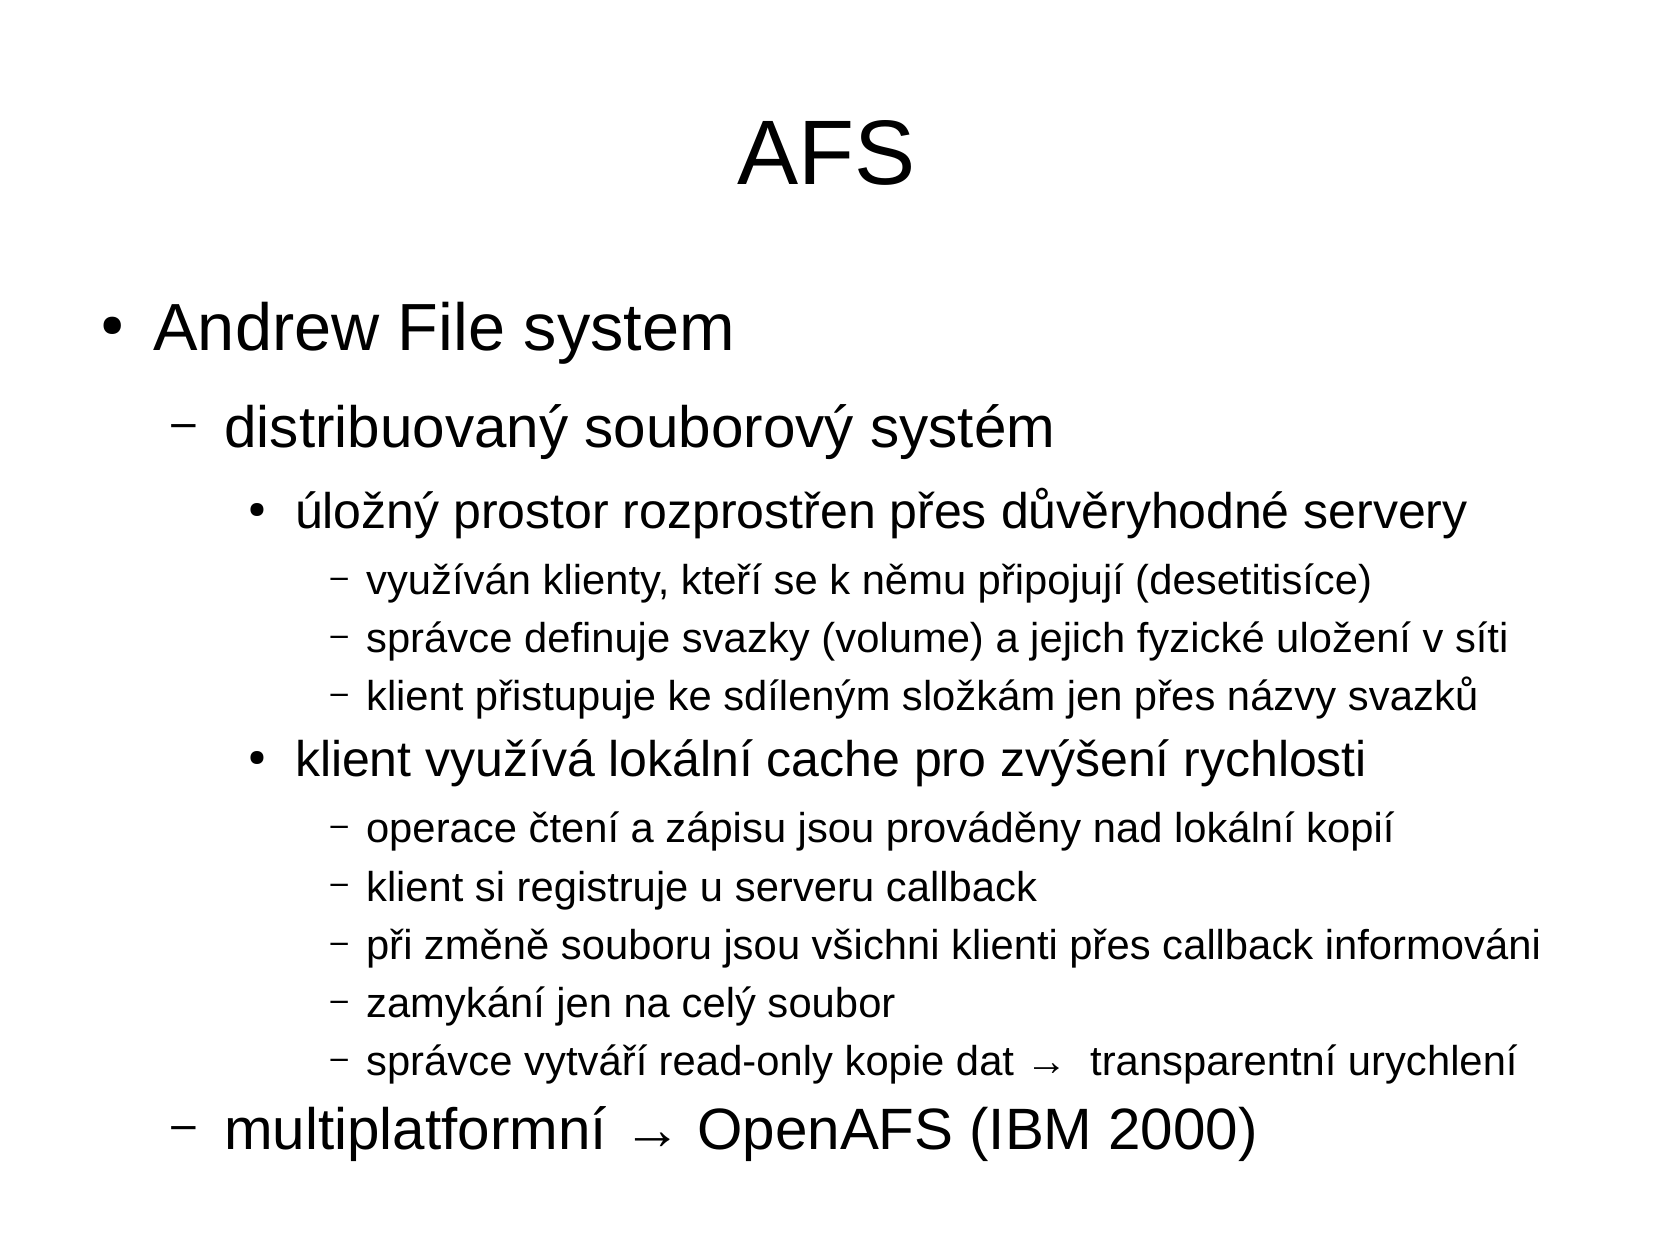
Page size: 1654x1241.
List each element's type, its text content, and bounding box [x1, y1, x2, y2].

list Andrew File system distribuovaný souborový systém úložný prostor rozprostřen přes důvěryhodné servery využíván klienty, kteří se k němu připojují (desetitisíce) správce definuje svazky (volume) a jejich fyzické uložení v síti klient přistupuje ke sdíleným složkám jen přes názvy svazků klient využívá lokální cache pro zvýšení rychlosti operace čtení a zápisu jsou prováděny nad lokální kopií klient si registruje u serveru callback při změně souboru jsou všichni klienti přes callback informováni zamykání jen na celý soubor správce vytváří read-only kopie dat → transparentní urychlení multiplatformní → OpenAFS (IBM 2000) [82, 290, 1571, 1162]
title AFS [82, 56, 1571, 250]
